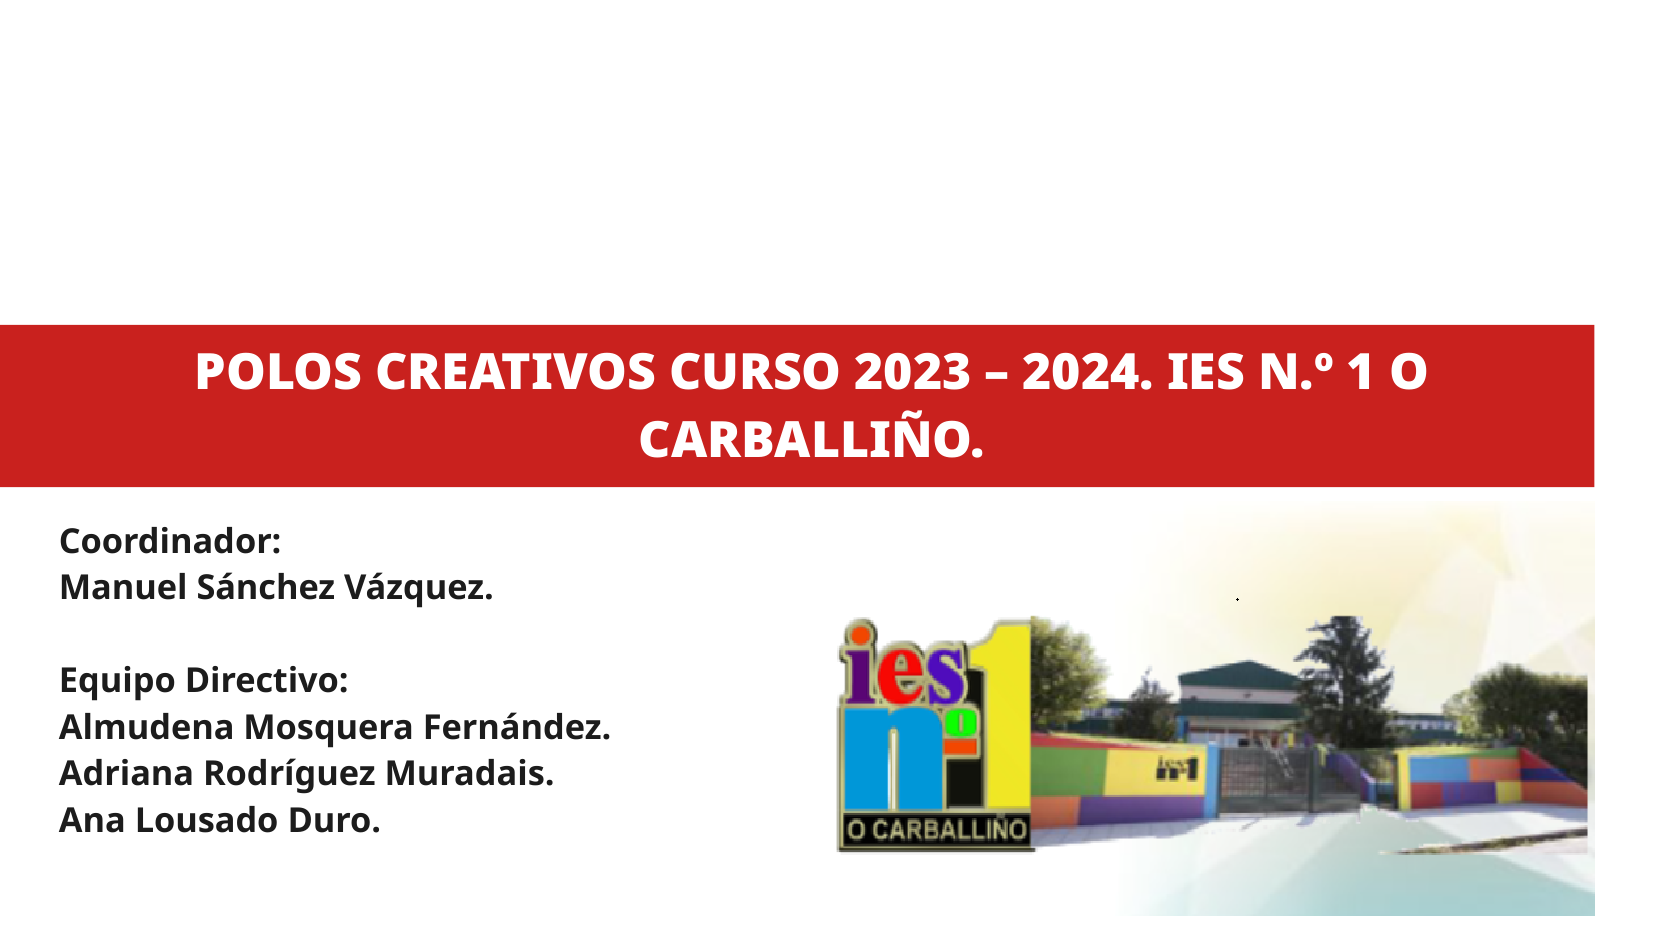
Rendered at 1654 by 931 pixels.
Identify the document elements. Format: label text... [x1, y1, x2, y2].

picture [826, 501, 1595, 916]
subtitle Coordinador: Manuel Sánchez Vázquez. Equipo Directivo: Almudena Mosquera Fernández. Adriana Rodríguez Muradais. Ana Lousado Duro. [59, 516, 826, 886]
title POLOS CREATIVOS CURSO 2023 – 2024. IES N.º 1 O CARBALLIÑO. [59, 354, 1565, 473]
